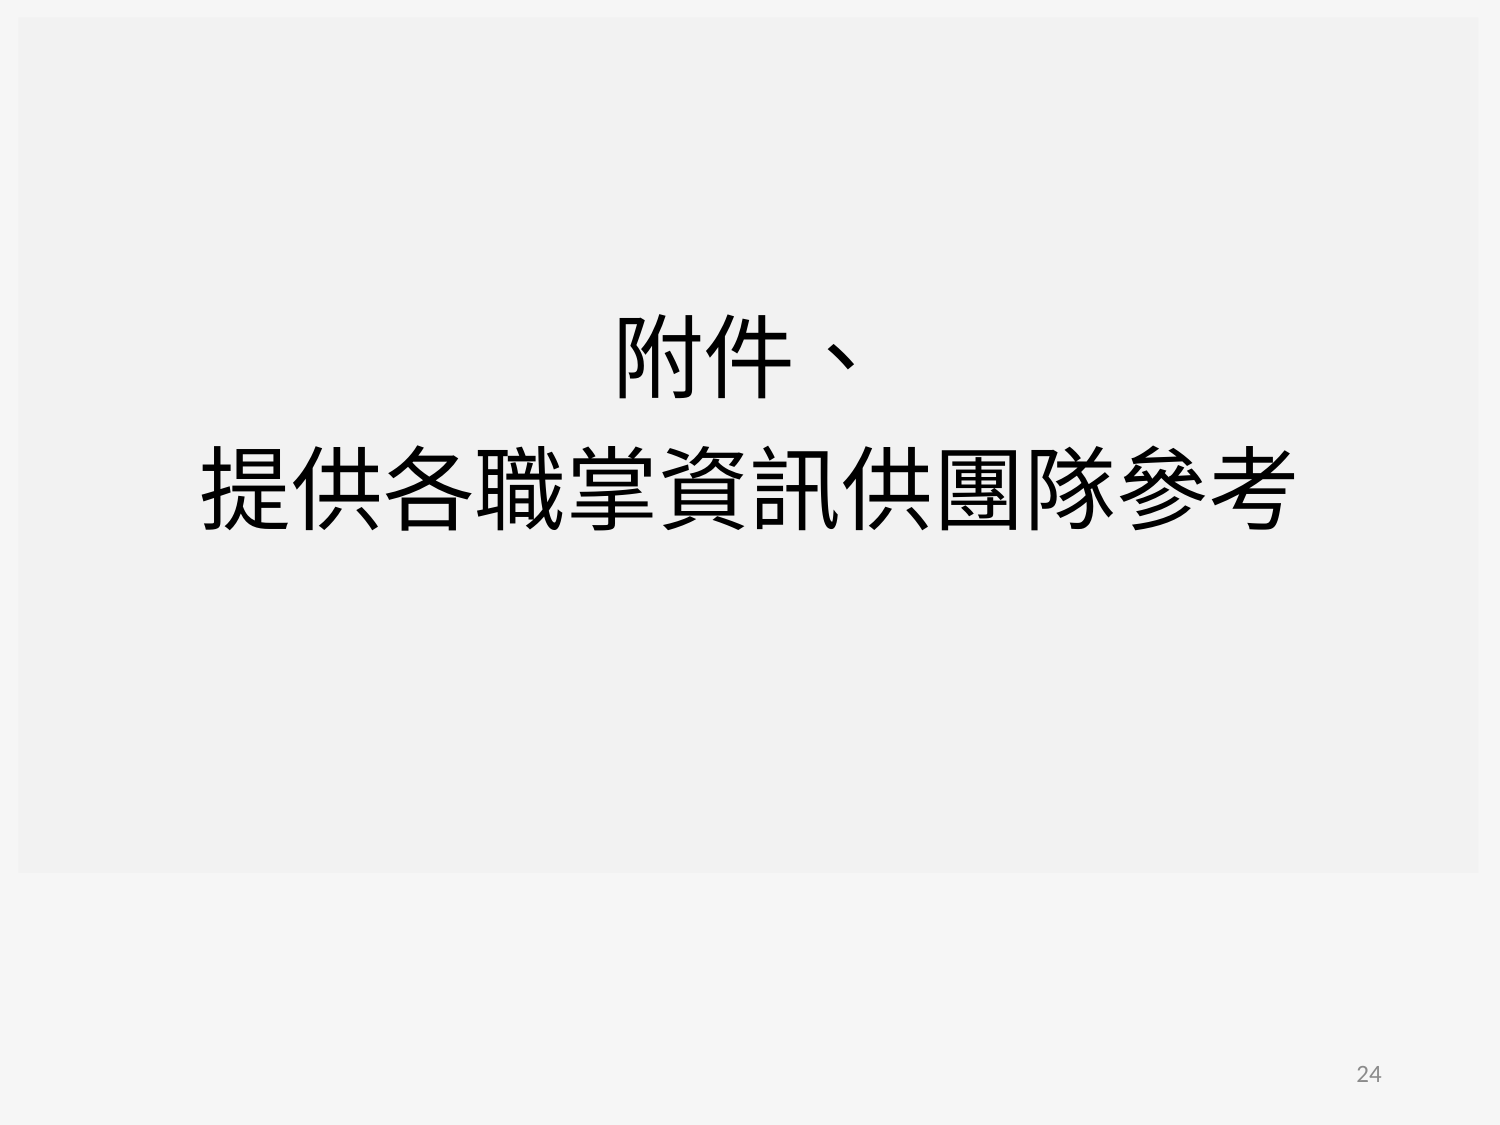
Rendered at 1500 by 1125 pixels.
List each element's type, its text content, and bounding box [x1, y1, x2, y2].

title 附件、 提供各職掌資訊供團隊參考 [112, 269, 1388, 856]
slide_number <編號> [1059, 1042, 1397, 1103]
